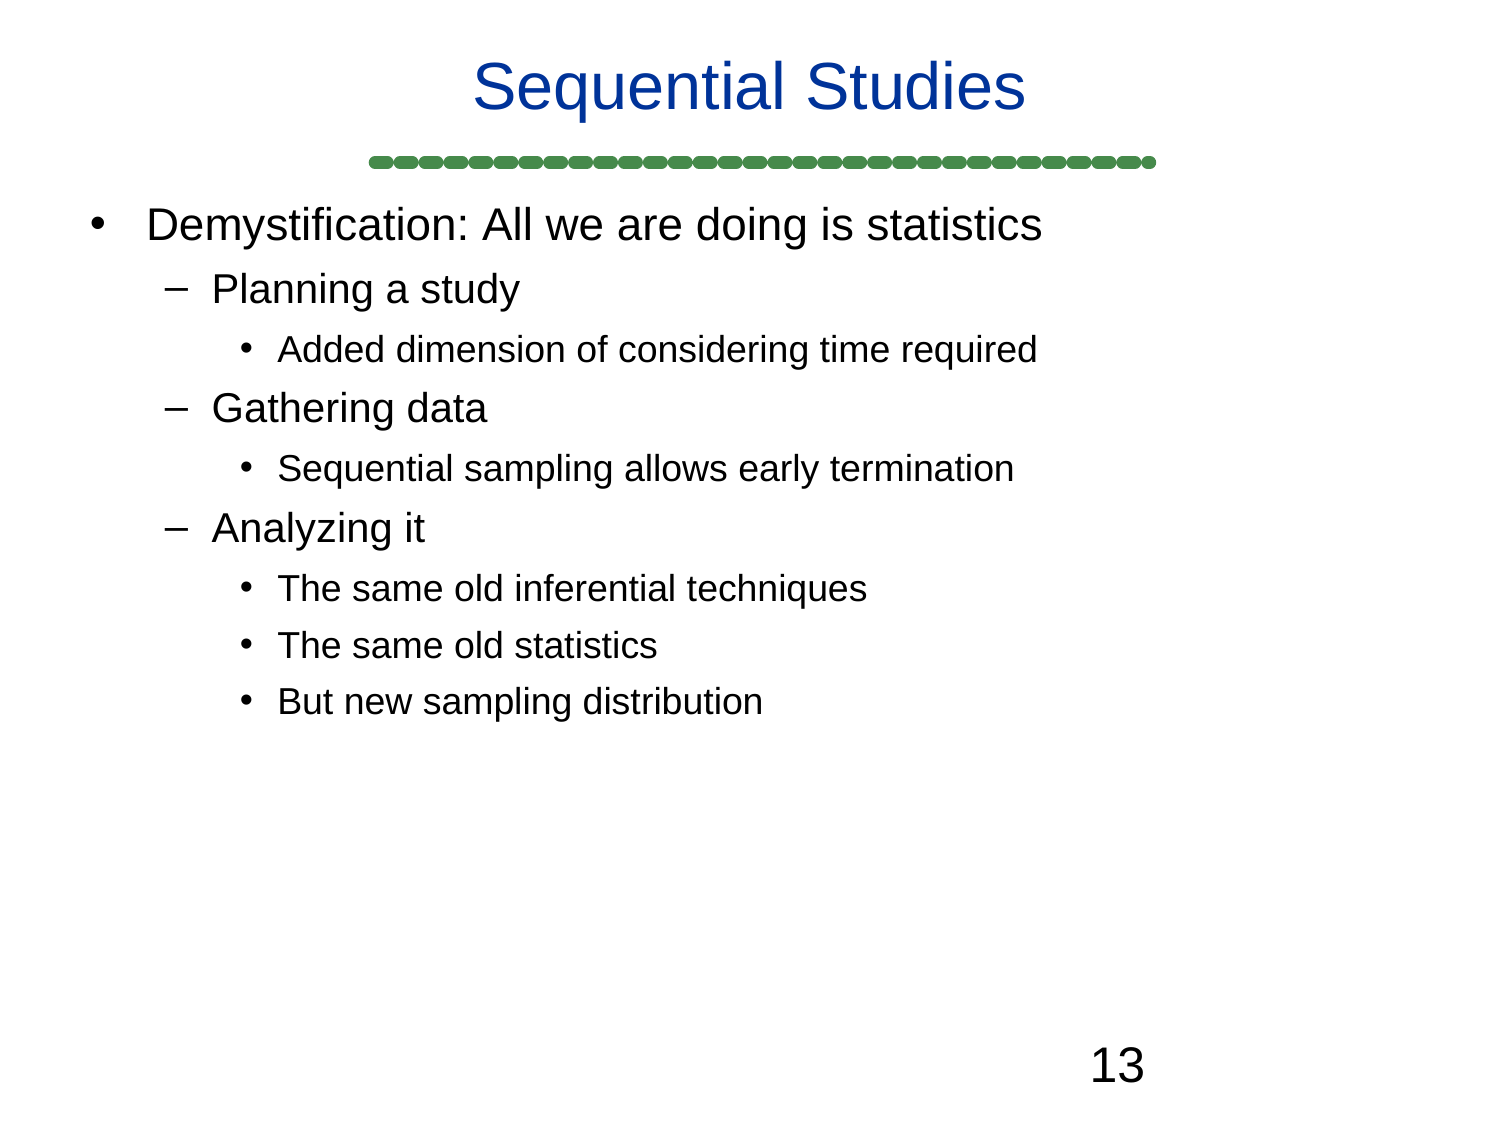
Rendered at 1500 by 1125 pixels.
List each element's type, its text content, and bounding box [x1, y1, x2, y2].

title Sequential Studies [37, 24, 1463, 141]
list Demystification: All we are doing is statistics Planning a study Added dimension of considering time required Gathering data Sequential sampling allows early termination Analyzing it The same old inferential techniques The same old statistics But new sampling distribution [75, 187, 1426, 1050]
